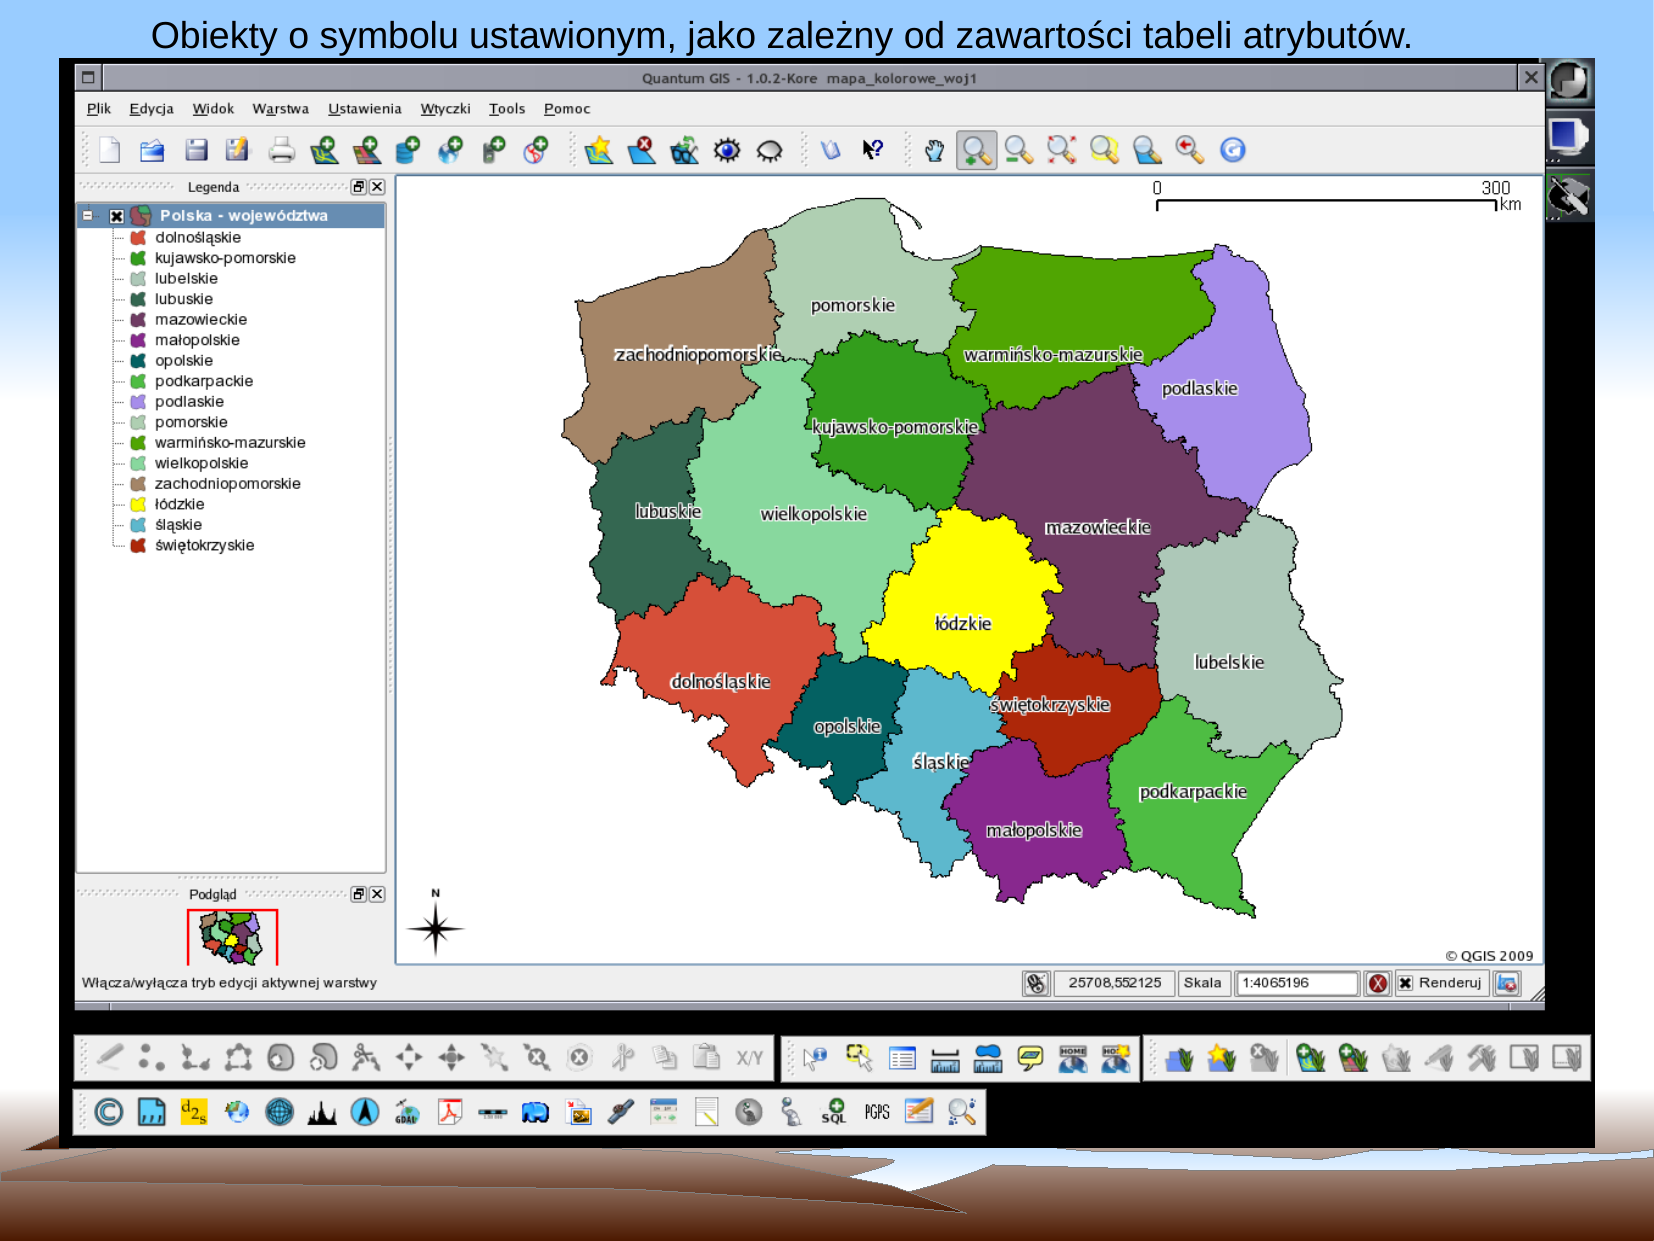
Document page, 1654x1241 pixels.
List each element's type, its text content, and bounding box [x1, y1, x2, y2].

text_box Obiekty o symbolu ustawionym, jako zależny od zawartości tabeli atrybutów. [136, 7, 1434, 64]
picture [59, 58, 1595, 1148]
